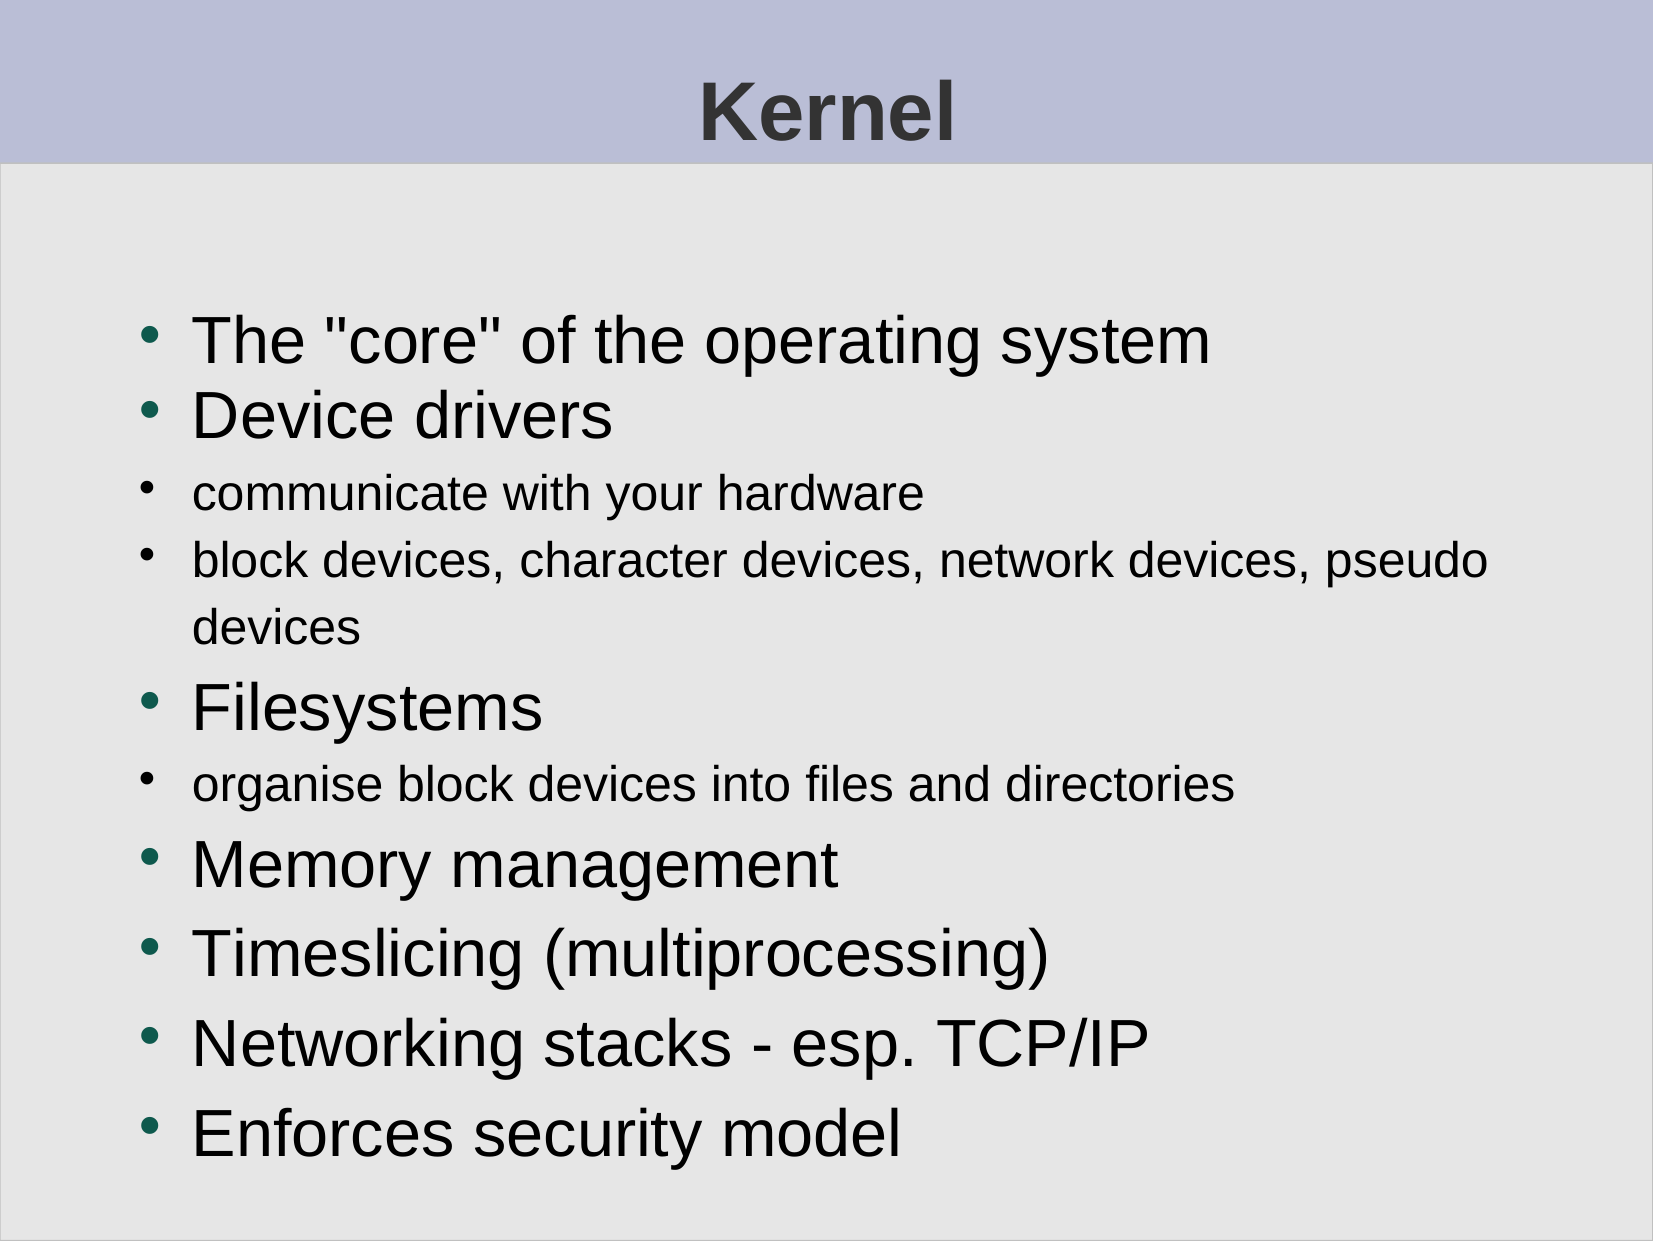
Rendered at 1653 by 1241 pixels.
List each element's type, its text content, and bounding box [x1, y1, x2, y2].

text_box [0, 163, 1653, 1241]
text_box The "core" of the operating system Device drivers communicate with your hardware block devices, character devices, network devices, pseudo devices Filesystems organise block devices into files and directories Memory management Timeslicing (multiprocessing) Networking stacks - esp. TCP/IP Enforces security model [121, 304, 1564, 1144]
text_box Kernel [120, 68, 1536, 161]
